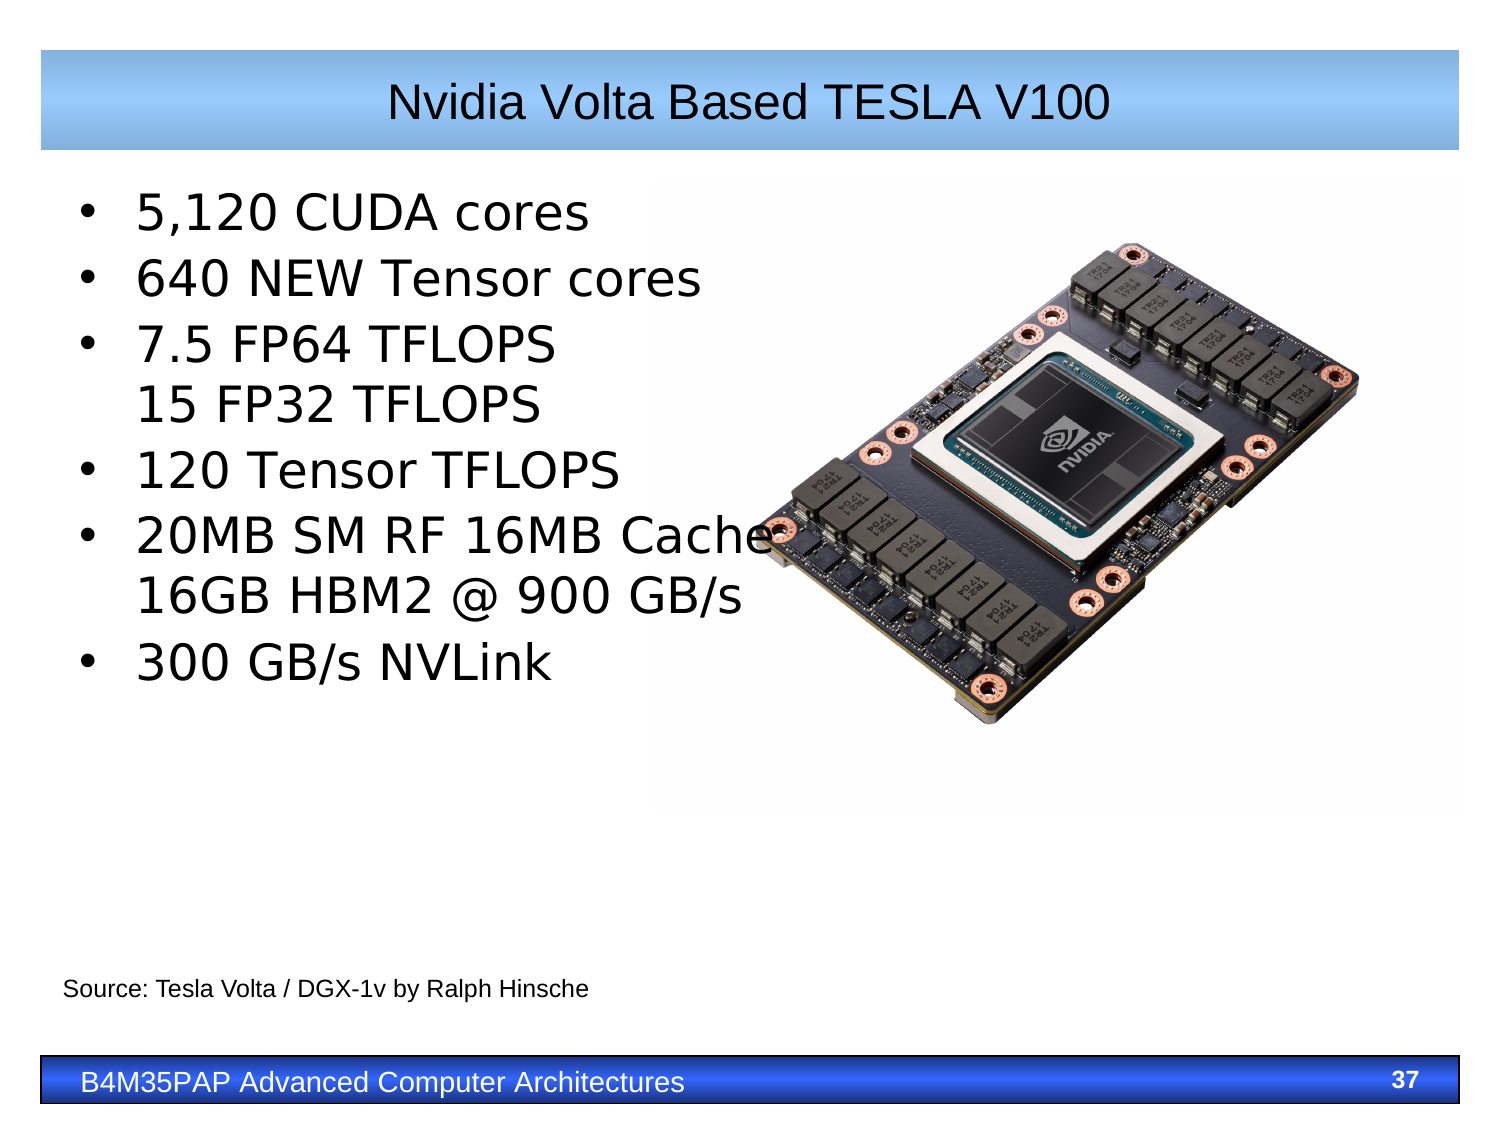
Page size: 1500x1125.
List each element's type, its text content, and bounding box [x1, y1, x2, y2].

list 5,120 CUDA cores 640 NEW Tensor cores 7.5 FP64 TFLOPS 15 FP32 TFLOPS 120 Tensor TFLOPS 20MB SM RF 16MB Cache 16GB HBM2 @ 900 GB/s 300 GB/s NVLink [64, 172, 794, 960]
picture [794, 182, 1463, 810]
title Nvidia Volta Based TESLA V100 [41, 50, 1459, 150]
text_box Source: Tesla Volta / DGX-1v by Ralph Hinsche [47, 967, 606, 1011]
